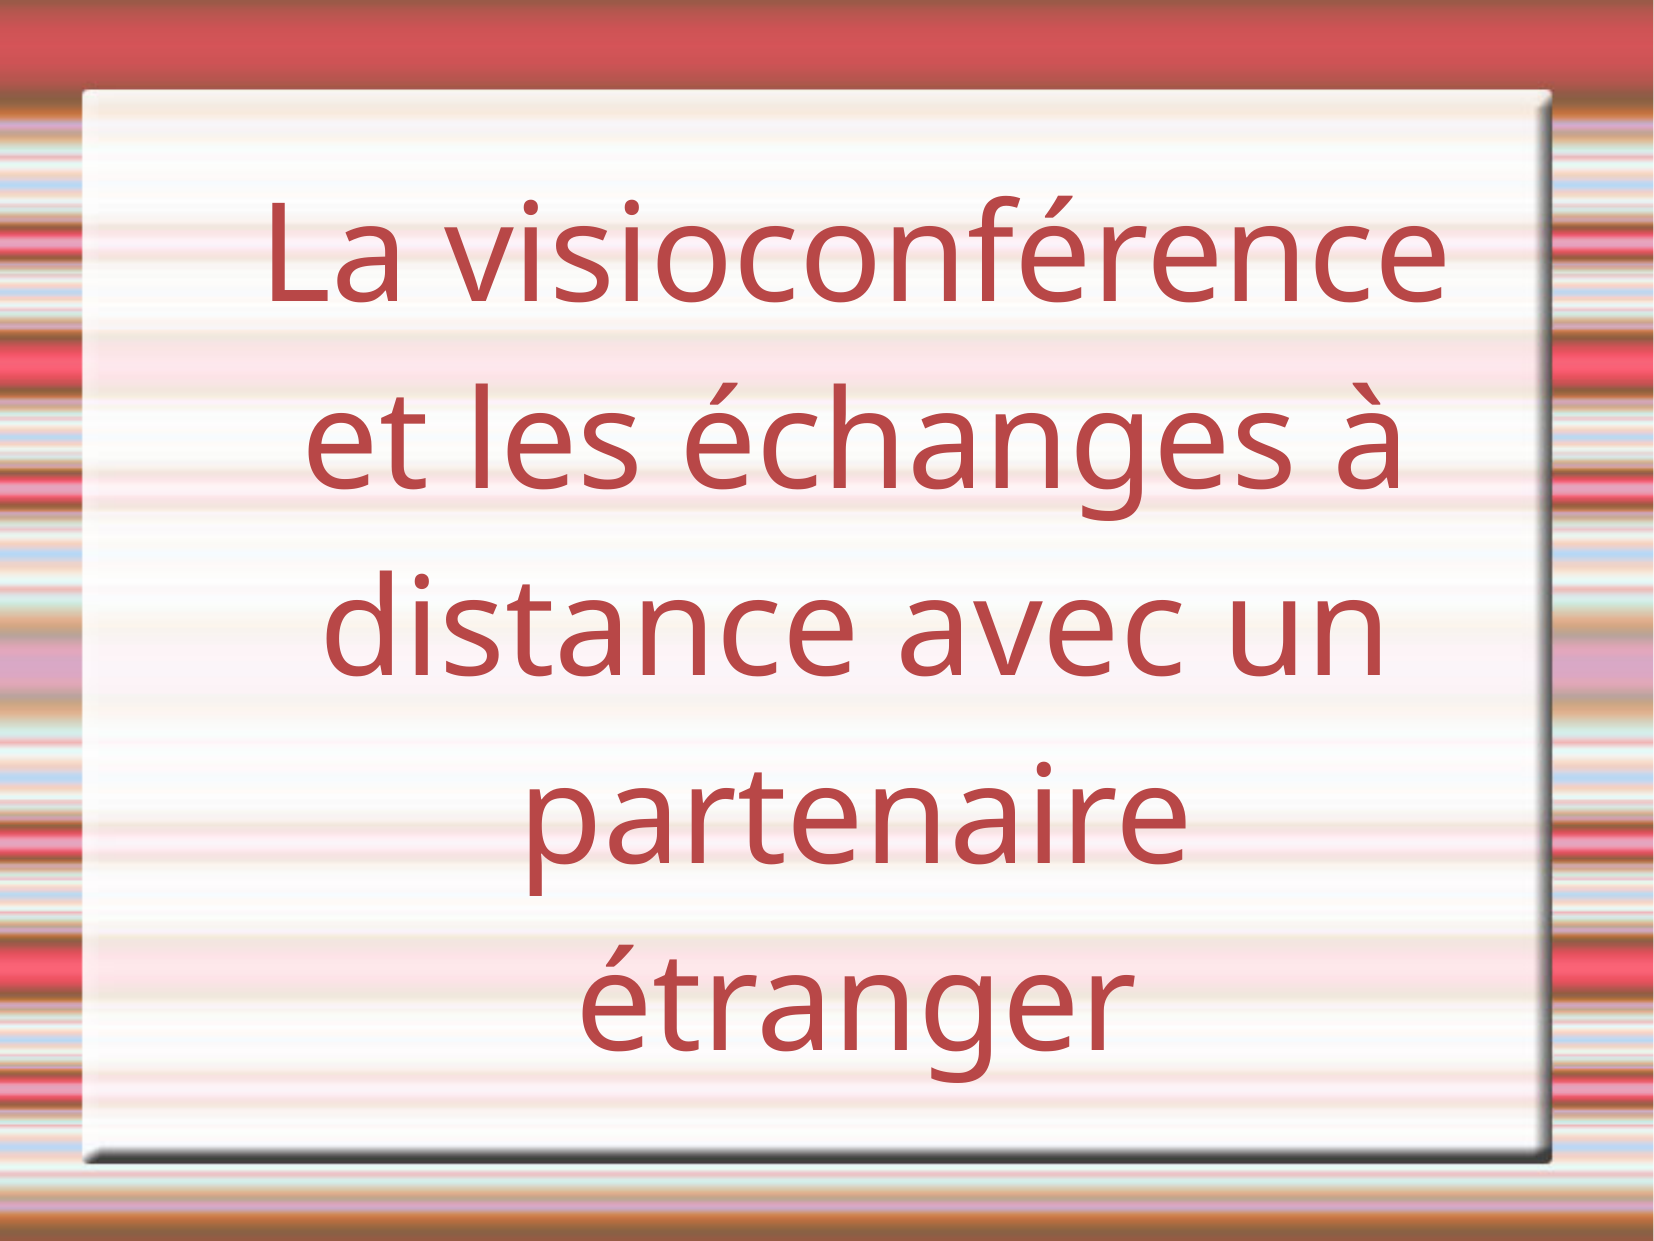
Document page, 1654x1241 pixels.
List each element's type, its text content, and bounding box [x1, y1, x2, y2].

text_box La visioconférence et les échanges à distance avec un partenaire étranger [236, 146, 1477, 1123]
picture [0, 0, 1654, 1241]
title [121, 122, 1534, 315]
